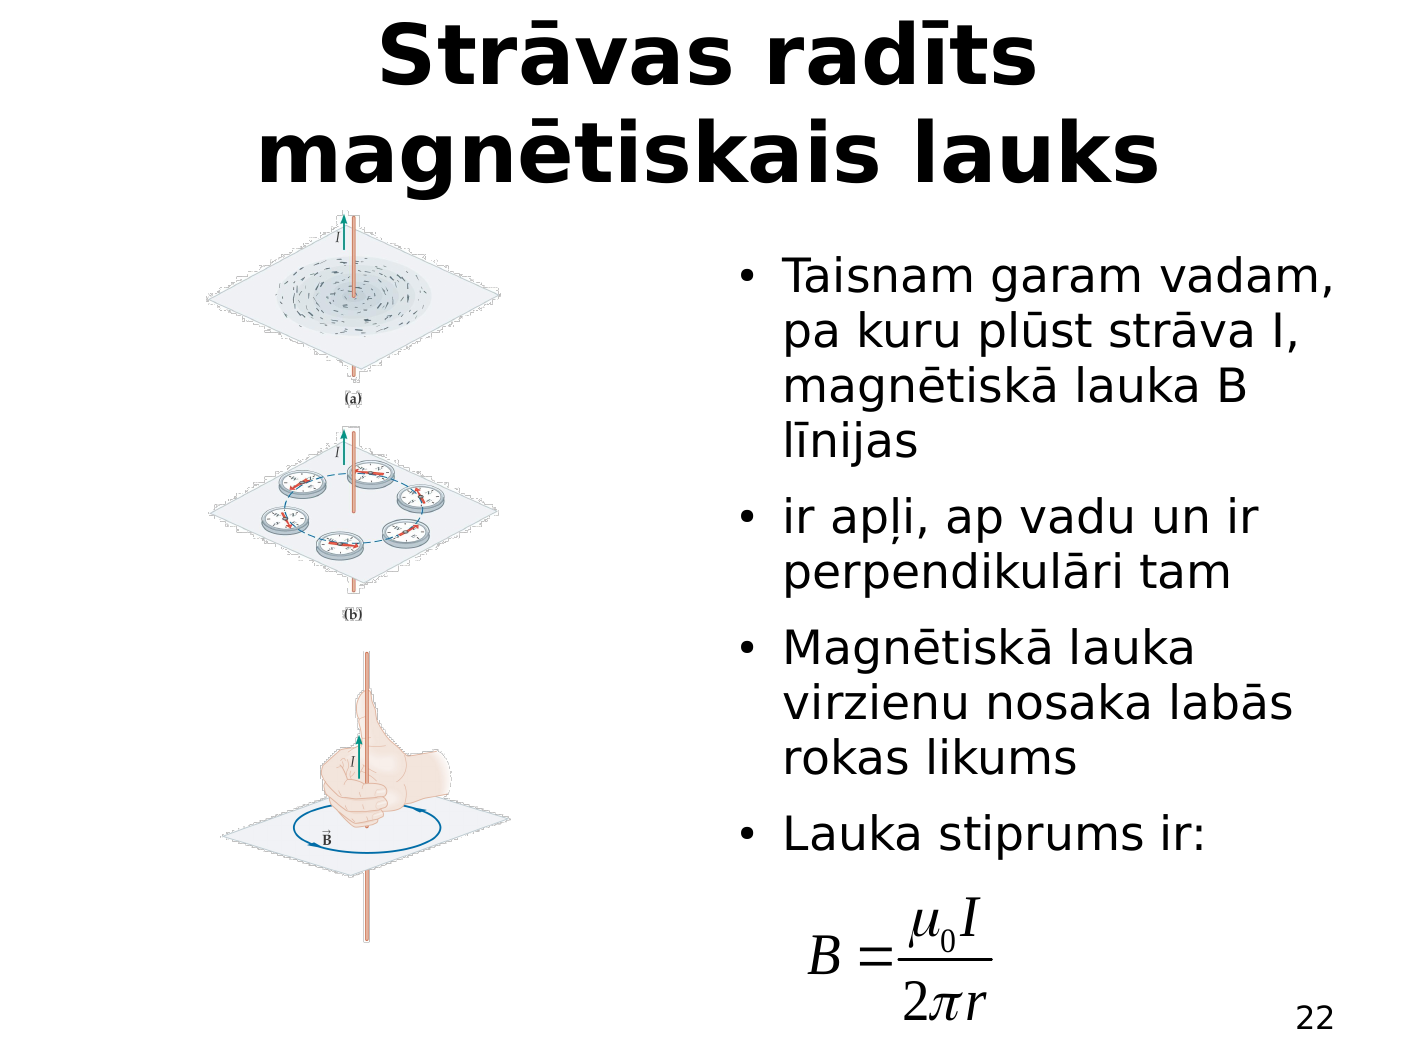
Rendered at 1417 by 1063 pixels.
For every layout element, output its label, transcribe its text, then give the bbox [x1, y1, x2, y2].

chart [797, 881, 1004, 1034]
title Strāvas radīts magnētiskais lauks [70, 7, 1346, 203]
picture [206, 210, 501, 621]
list Taisnam garam vadam, pa kuru plūst strāva I, magnētiskā lauka B līnijas ir apļi, ap vadu un ir perpendikulāri tam Magnētiskā lauka virzienu nosaka labās rokas likums Lauka stiprums ir: [724, 248, 1347, 865]
picture [169, 649, 562, 944]
